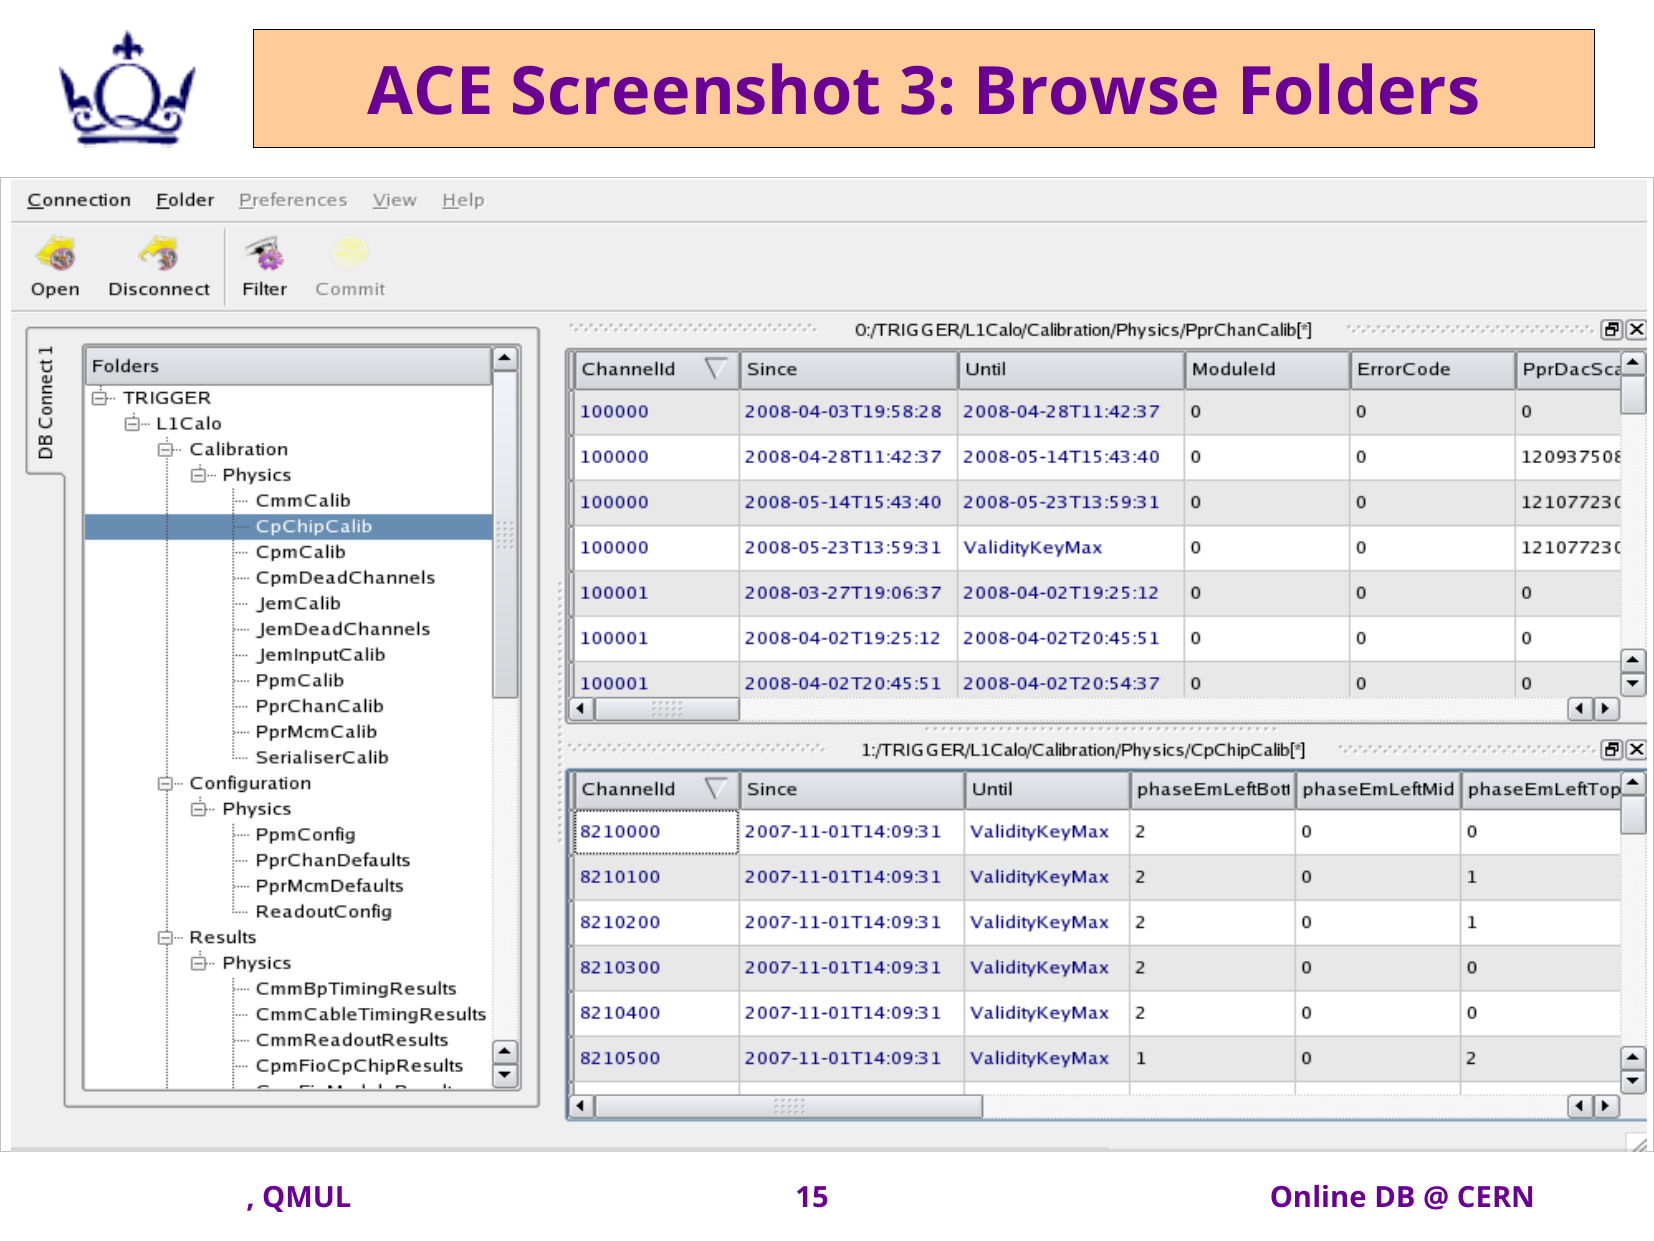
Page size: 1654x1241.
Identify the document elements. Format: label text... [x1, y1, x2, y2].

picture [11, 179, 1647, 1152]
title ACE Screenshot 3: Browse Folders [253, 29, 1595, 148]
picture [59, 29, 200, 148]
